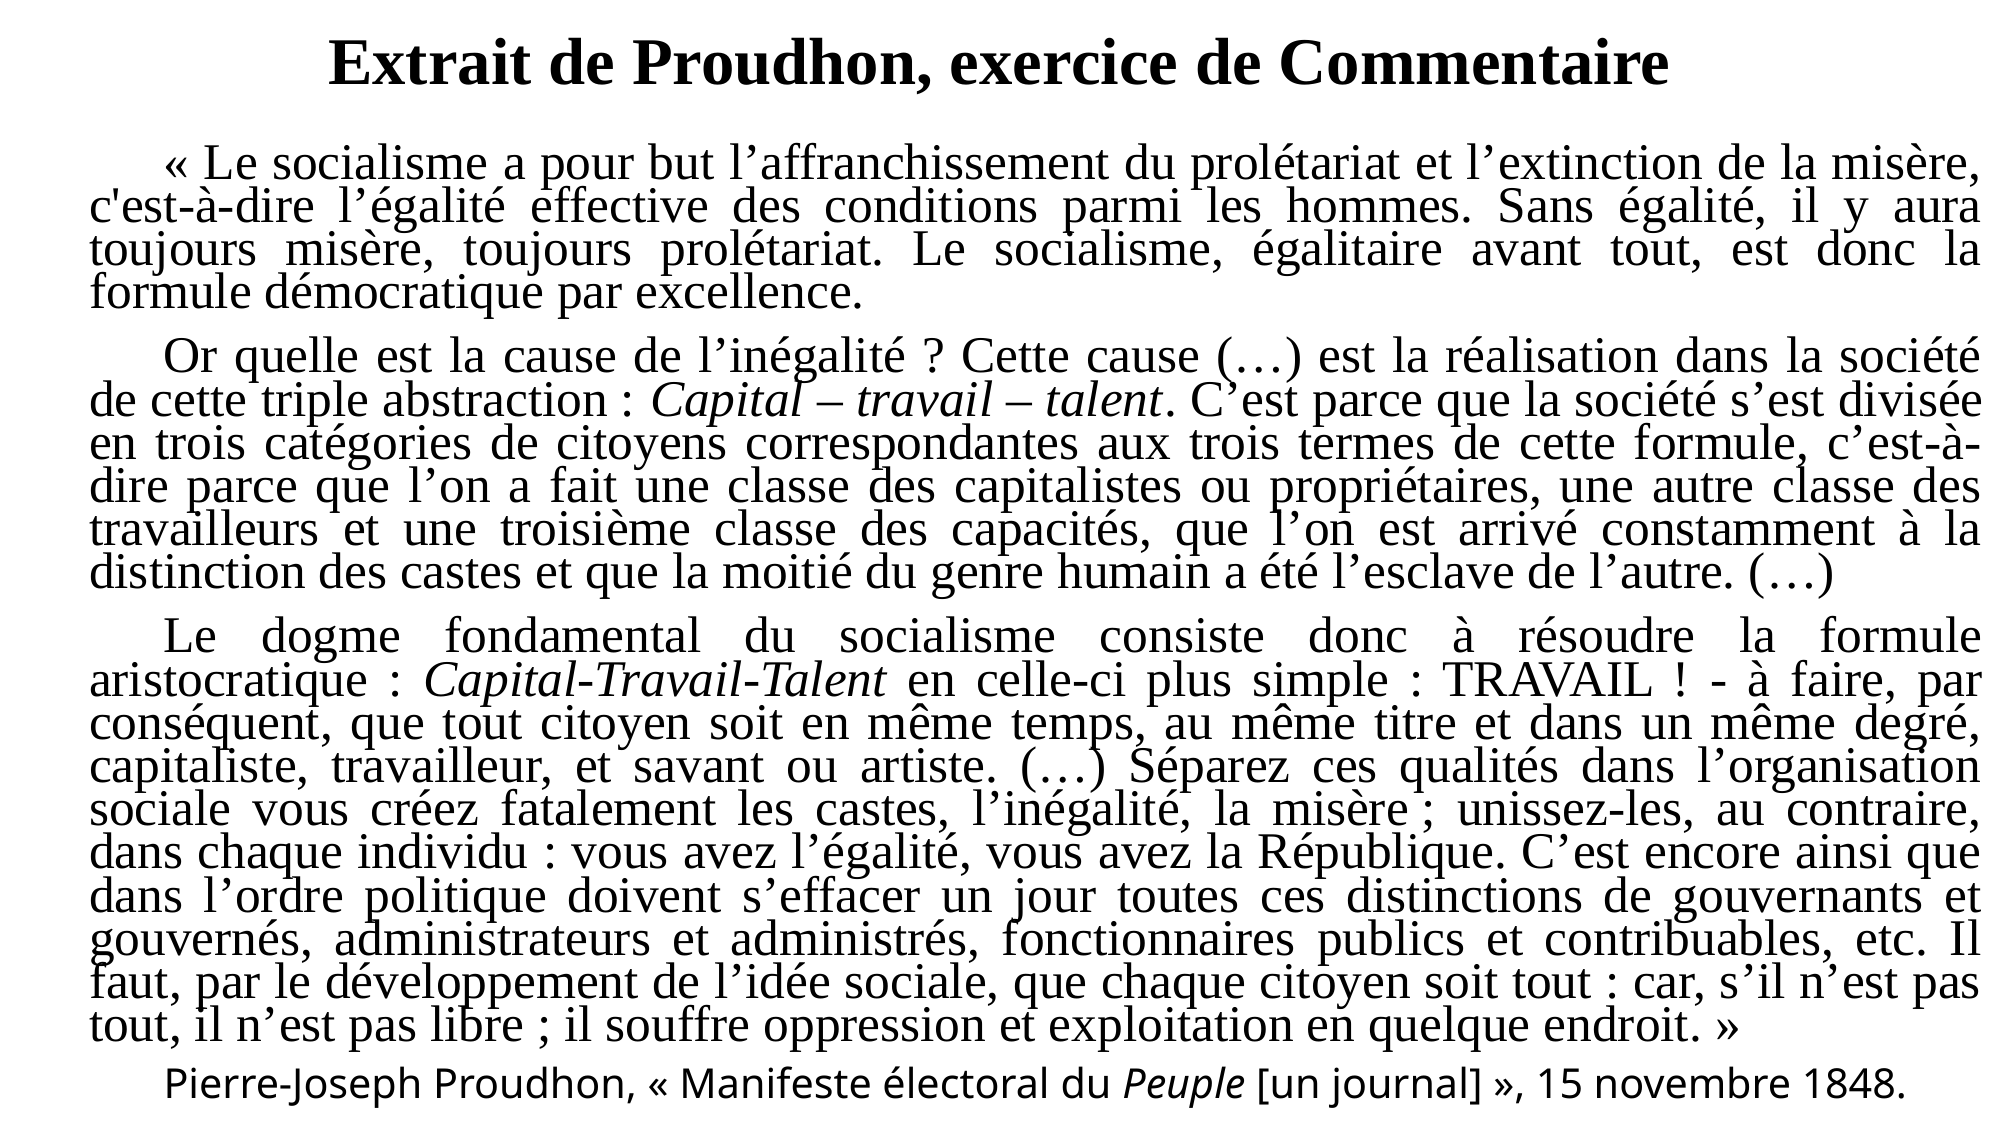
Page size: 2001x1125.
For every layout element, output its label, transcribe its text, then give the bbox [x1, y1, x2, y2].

title Extrait de Proudhon, exercice de Commentaire [249, 0, 1750, 126]
list « Le socialisme a pour but l’affranchissement du prolétariat et l’extinction de la misère, c'est-à-dire l’égalité effective des conditions parmi les hommes. Sans égalité, il y aura toujours misère, toujours prolétariat. Le socialisme, égalitaire avant tout, est donc la formule démocratique par excellence. Or quelle est la cause de l’inégalité ? Cette cause (…) est la réalisation dans la société de cette triple abstraction : Capital – travail – talent. C’est parce que la société s’est divisée en trois catégories de citoyens correspondantes aux trois termes de cette formule, c’est-à-dire parce que l’on a fait une classe des capitalistes ou propriétaires, une autre classe des travailleurs et une troisième classe des capacités, que l’on est arrivé constamment à la distinction des castes et que la moitié du genre humain a été l’esclave de l’autre. (…) Le dogme fondamental du socialisme consiste donc à résoudre la formule aristocratique : Capital-Travail-Talent en celle-ci plus simple : TRAVAIL ! - à faire, par conséquent, que tout citoyen soit en même temps, au même titre et dans un même degré, capitaliste, travailleur, et savant ou artiste. (…) Séparez ces qualités dans l’organisation sociale vous créez fatalement les castes, l’inégalité, la misère ; unissez-les, au contraire, dans chaque individu : vous avez l’égalité, vous avez la République. C’est encore ainsi que dans l’ordre politique doivent s’effacer un jour toutes ces distinctions de gouvernants et gouvernés, administrateurs et administrés, fonctionnaires publics et contribuables, etc. Il faut, par le développement de l’idée sociale, que chaque citoyen soit tout : car, s’il n’est pas tout, il n’est pas libre ; il souffre oppression et exploitation en quelque endroit. » Pierre-Joseph Proudhon, « Manifeste électoral du Peuple [un journal] », 15 novembre 1848. [0, 137, 2000, 1125]
